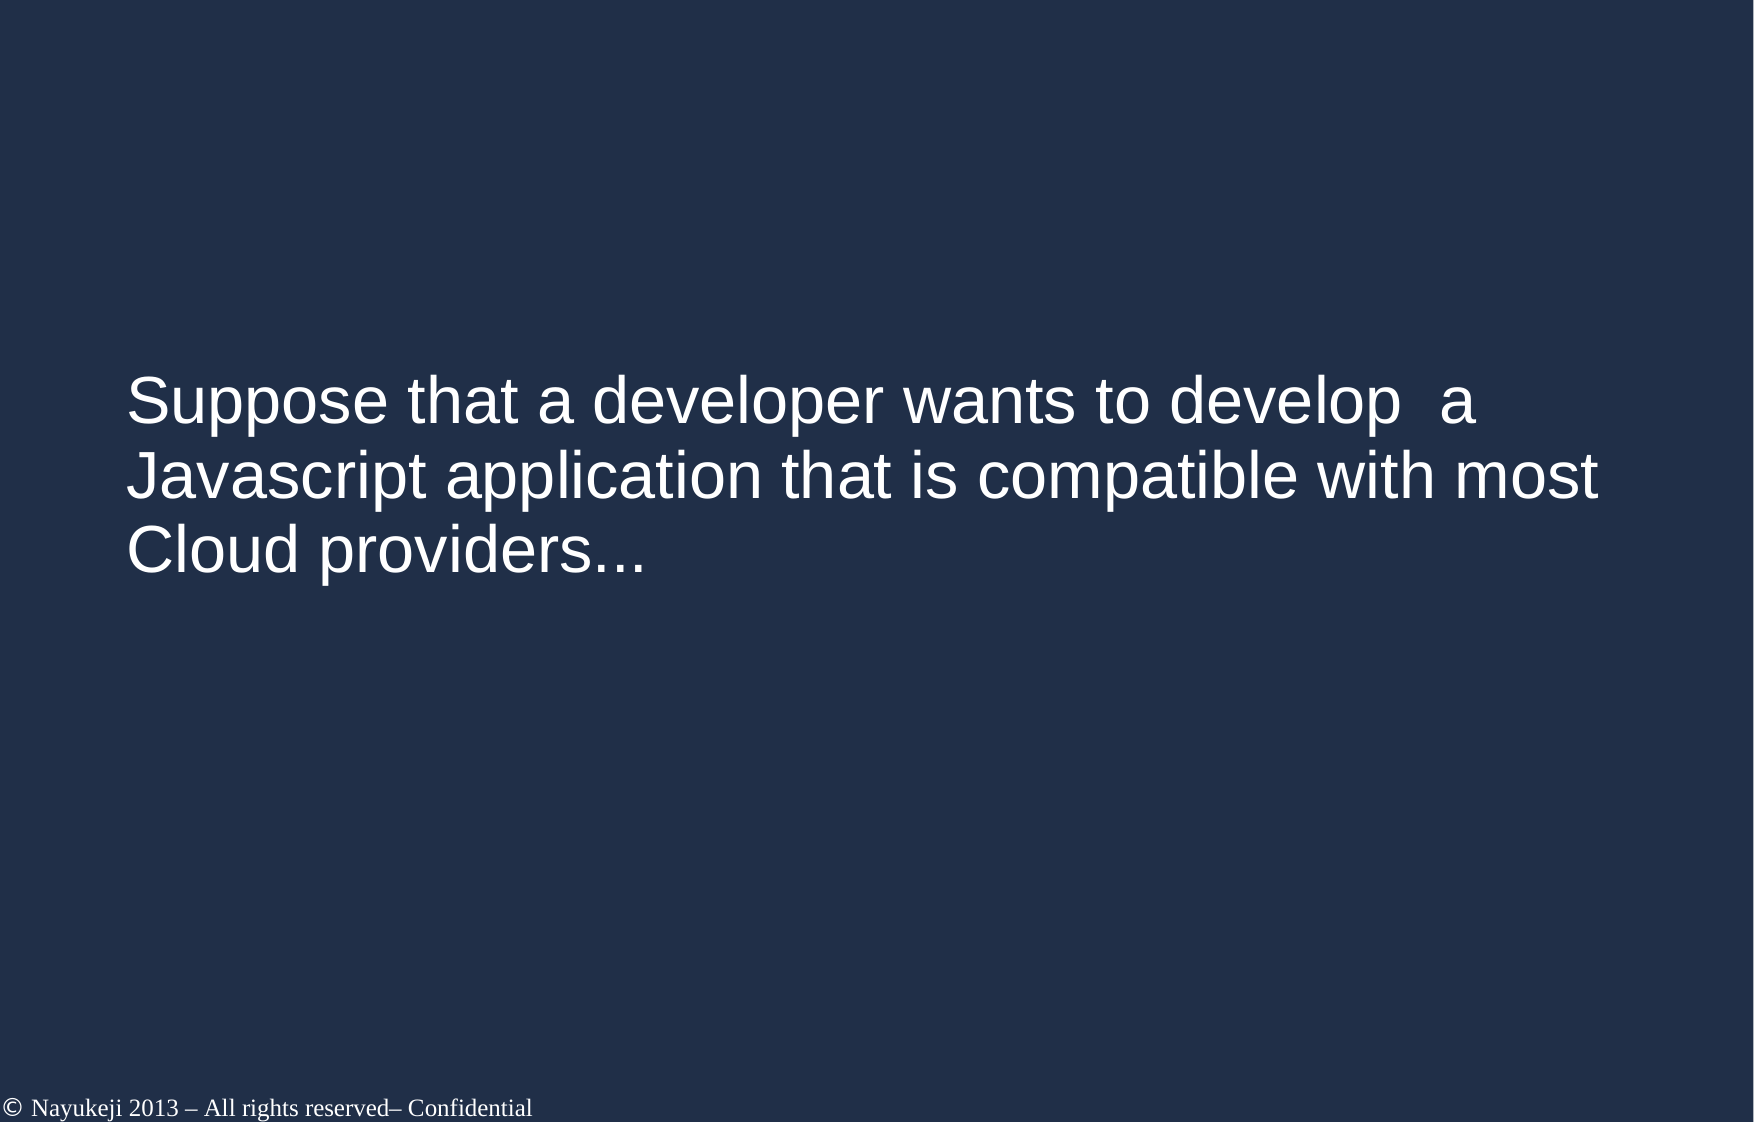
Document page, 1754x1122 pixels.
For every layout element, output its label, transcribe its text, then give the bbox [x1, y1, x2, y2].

text_box Suppose that a developer wants to develop a Javascript application that is compatible with most Cloud providers... [126, 362, 1646, 1004]
